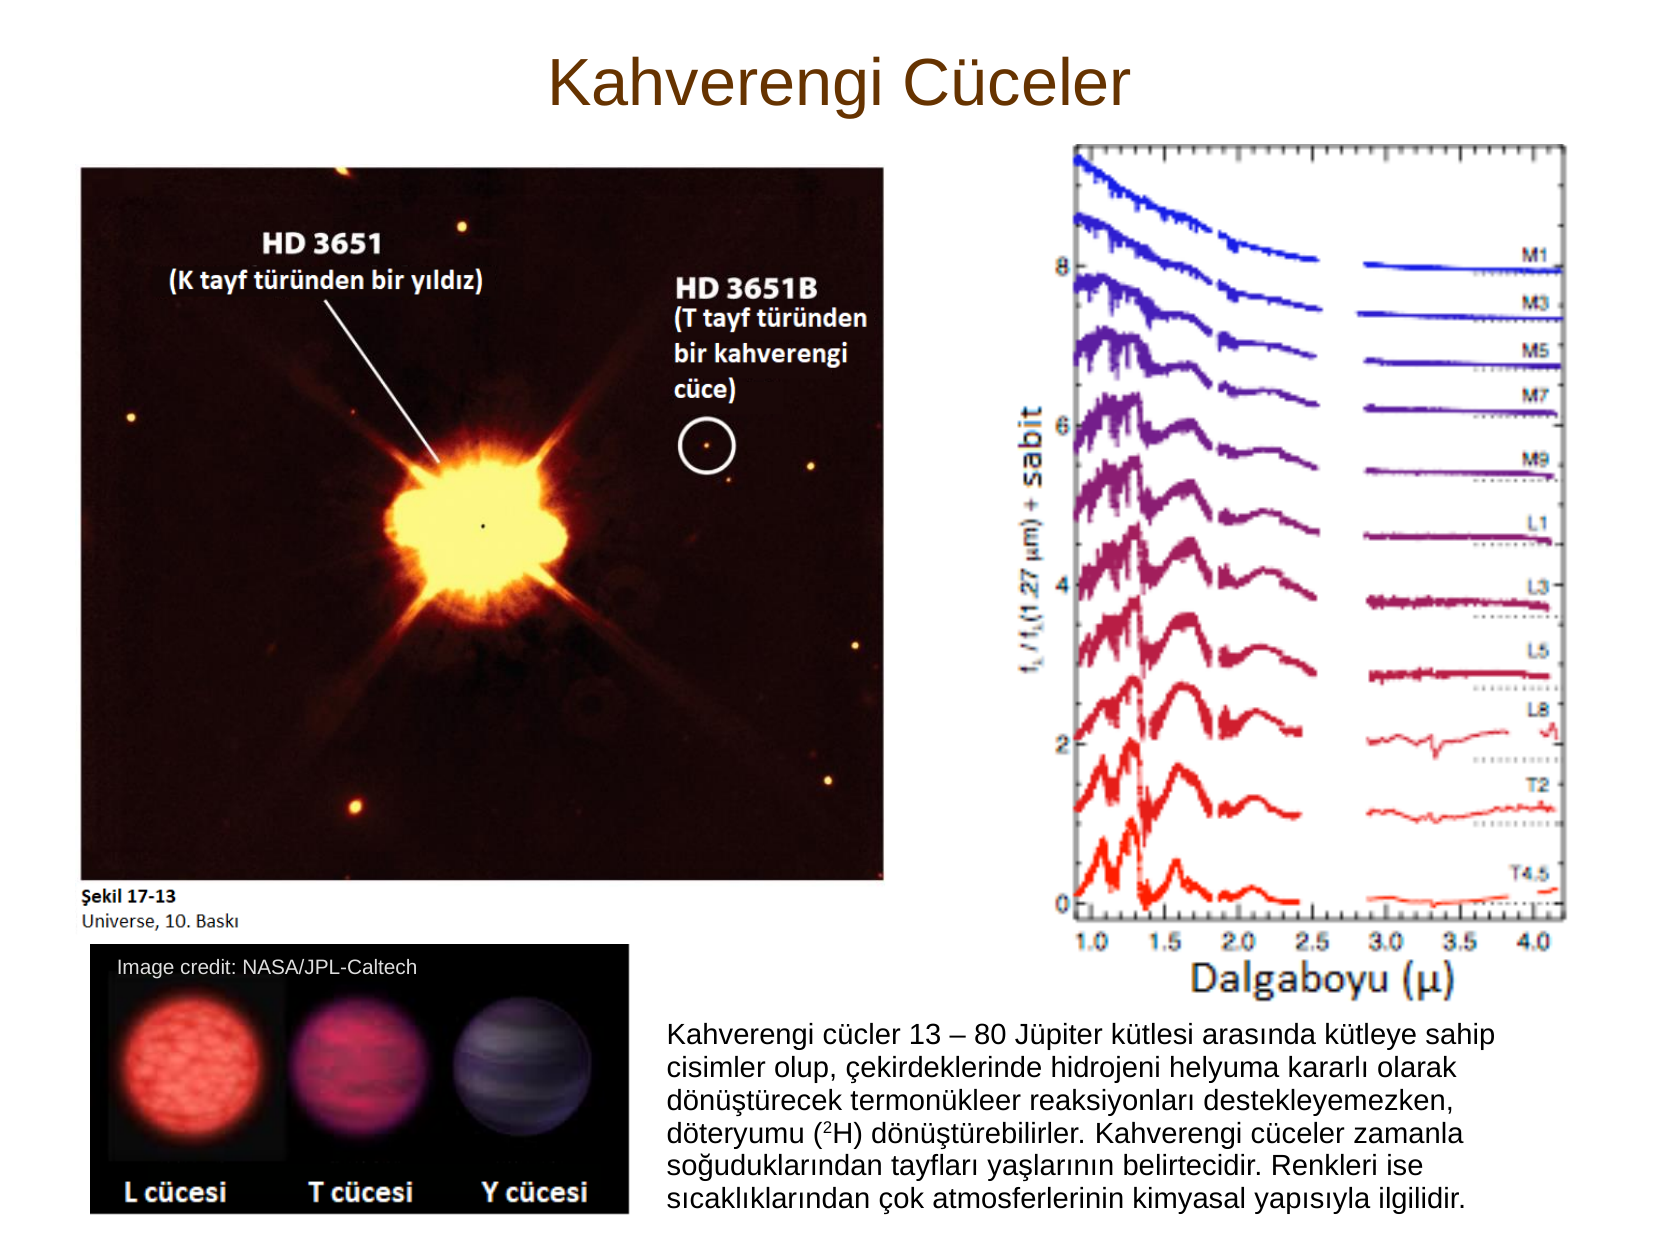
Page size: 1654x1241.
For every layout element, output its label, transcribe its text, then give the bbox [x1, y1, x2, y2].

text_box Kahverengi cücler 13 – 80 Jüpiter kütlesi arasında kütleye sahip cisimler olup, çekirdeklerinde hidrojeni helyuma kararlı olarak dönüştürecek termonükleer reaksiyonları destekleyemezken, döteryumu (2H) dönüştürebilirler. Kahverengi cüceler zamanla soğuduklarından tayfları yaşlarının belirtecidir. Renkleri ise sıcaklıklarından çok atmosferlerinin kimyasal yapısıyla ilgilidir. [651, 1010, 1561, 1223]
picture [90, 944, 631, 1216]
text_box Kahverengi Cüceler [240, 37, 1441, 145]
picture [990, 144, 1576, 1016]
text_box Image credit: NASA/JPL-Caltech [102, 948, 580, 987]
picture [75, 164, 886, 935]
